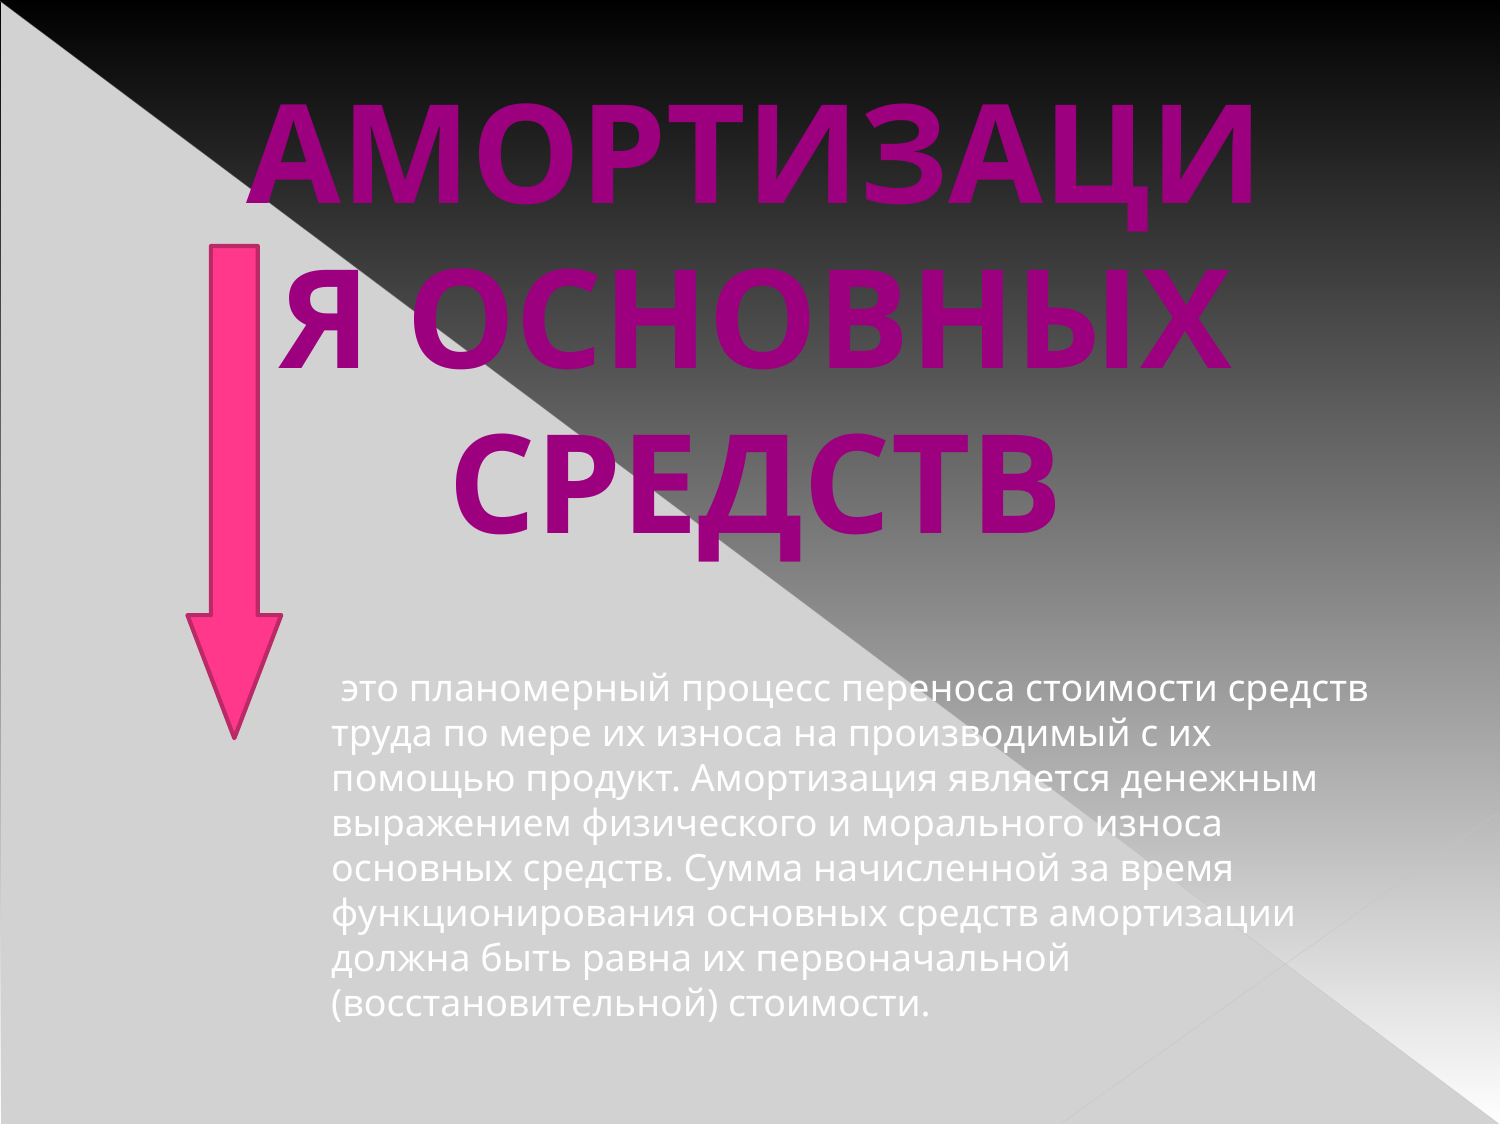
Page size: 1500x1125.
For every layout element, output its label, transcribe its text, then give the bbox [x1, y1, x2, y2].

text_box это планомерный процесс переноса стоимости средств труда по мере их износа на производимый с их помощью продукт. Амортизация является денежным выражением физического и морального износа основных средств. Сумма начисленной за время функционирования основных средств амортизации должна быть равна их первоначальной (восстановительной) стоимости. [316, 656, 1407, 1032]
text_box АМОРТИЗАЦИЯ ОСНОВНЫХ СРЕДСТВ [210, 58, 1301, 569]
text_box [187, 246, 282, 739]
